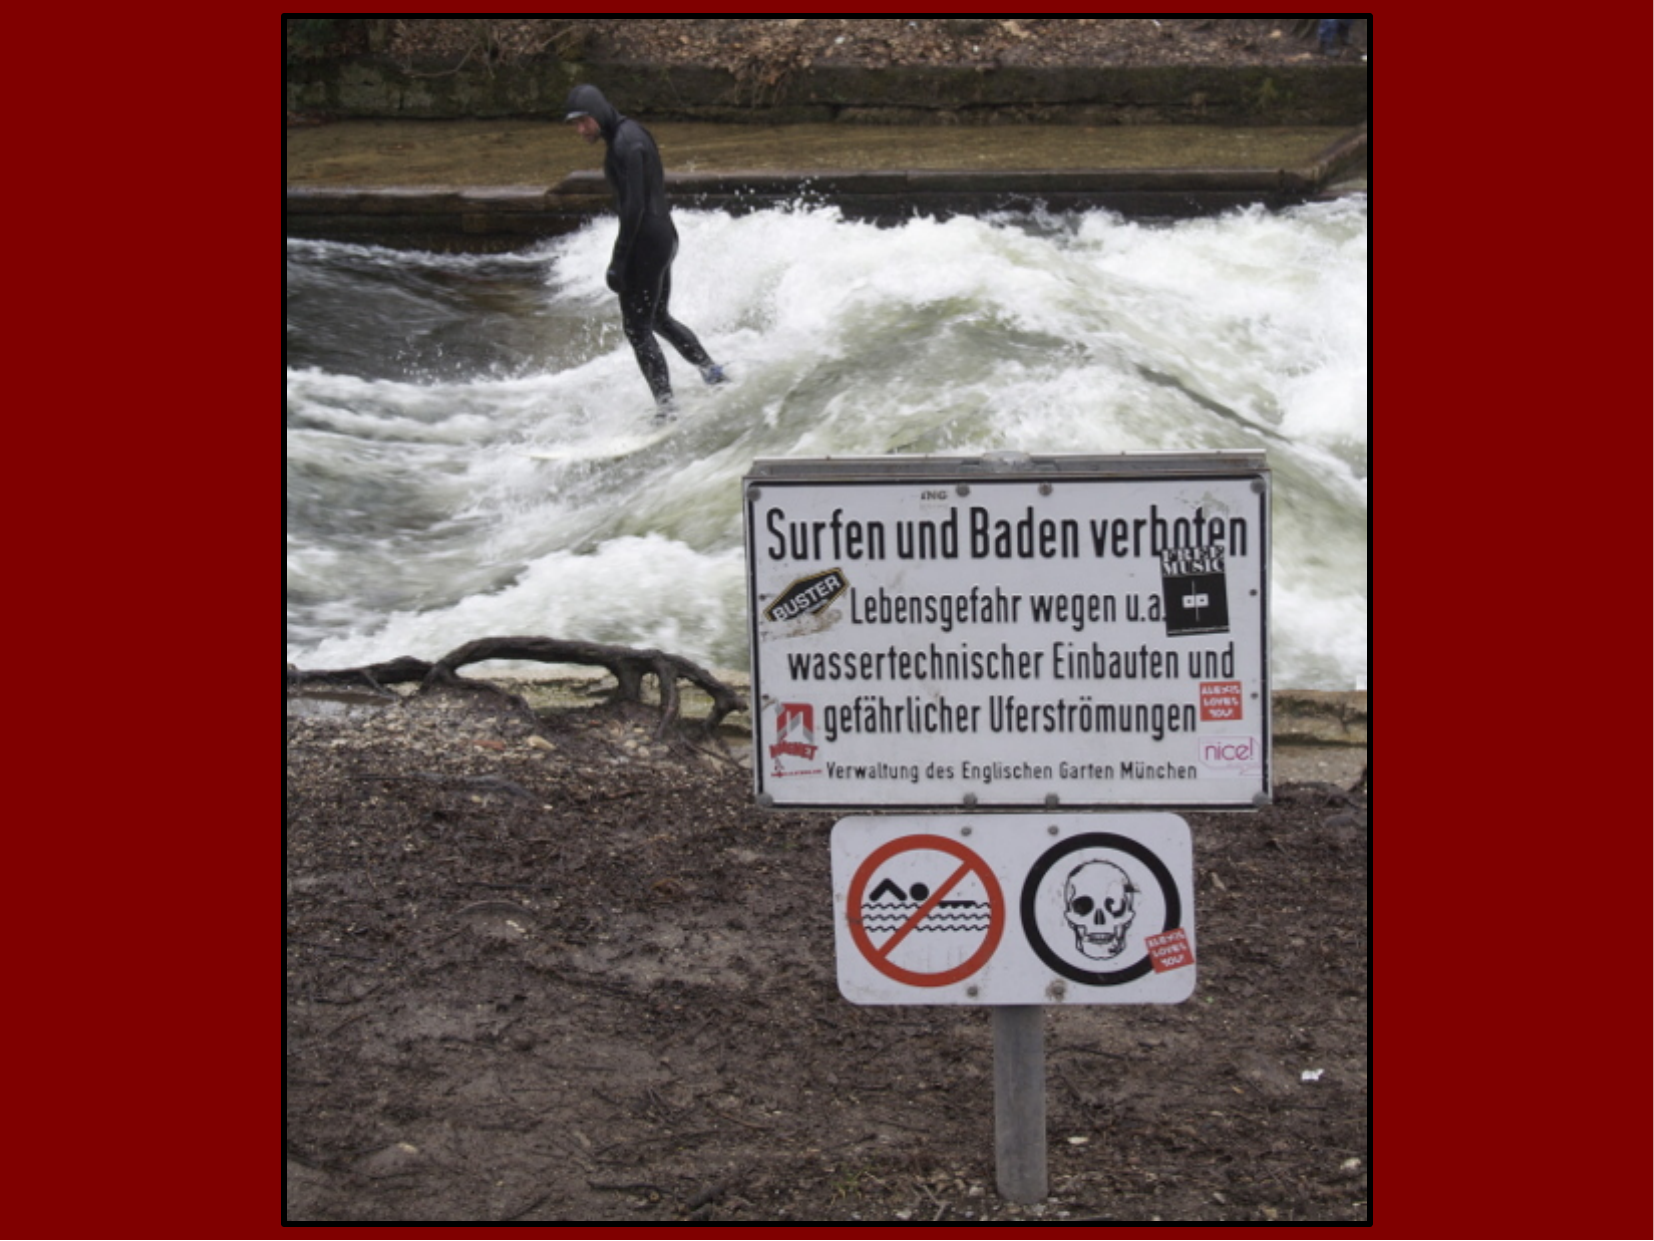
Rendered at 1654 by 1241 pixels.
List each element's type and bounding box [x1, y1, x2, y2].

picture [286, 18, 1367, 1222]
